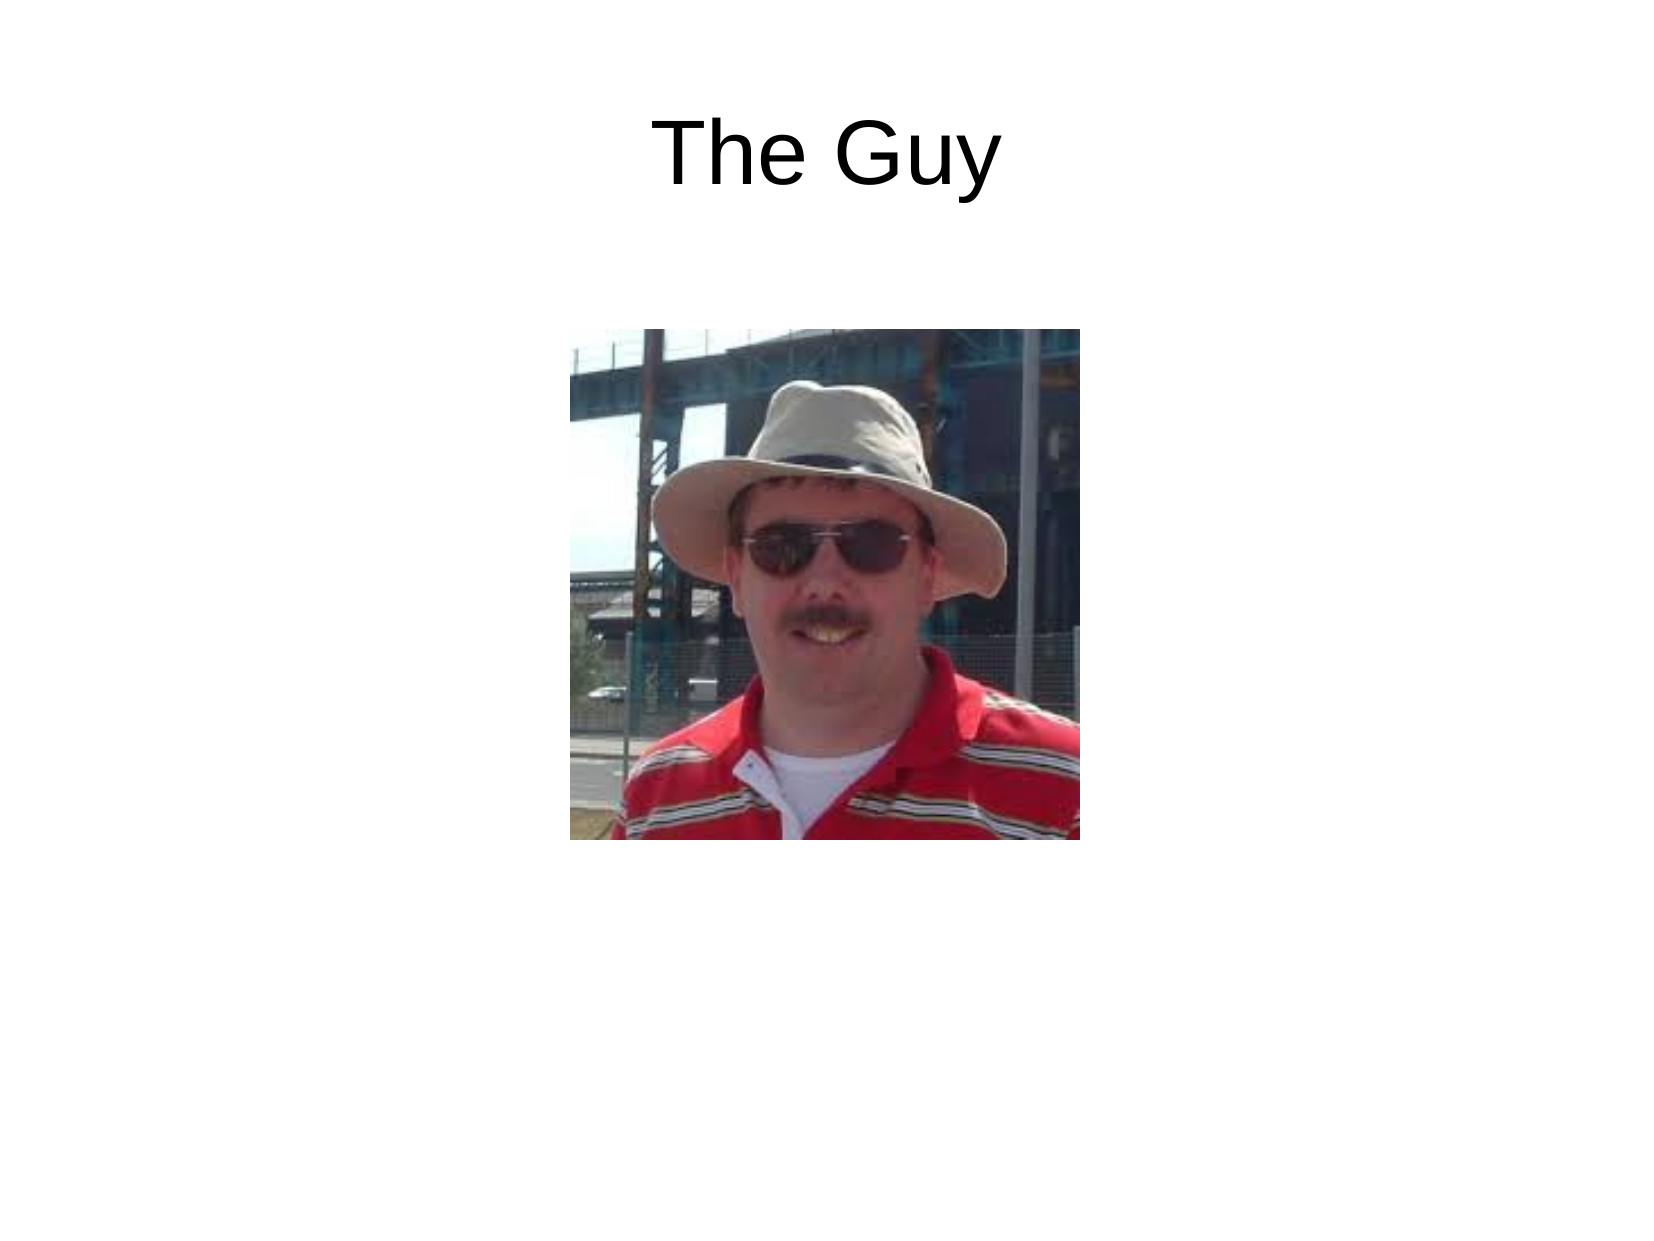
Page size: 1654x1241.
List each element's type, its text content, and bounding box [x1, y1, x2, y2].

picture [570, 329, 1080, 840]
title The Guy [82, 49, 1571, 257]
